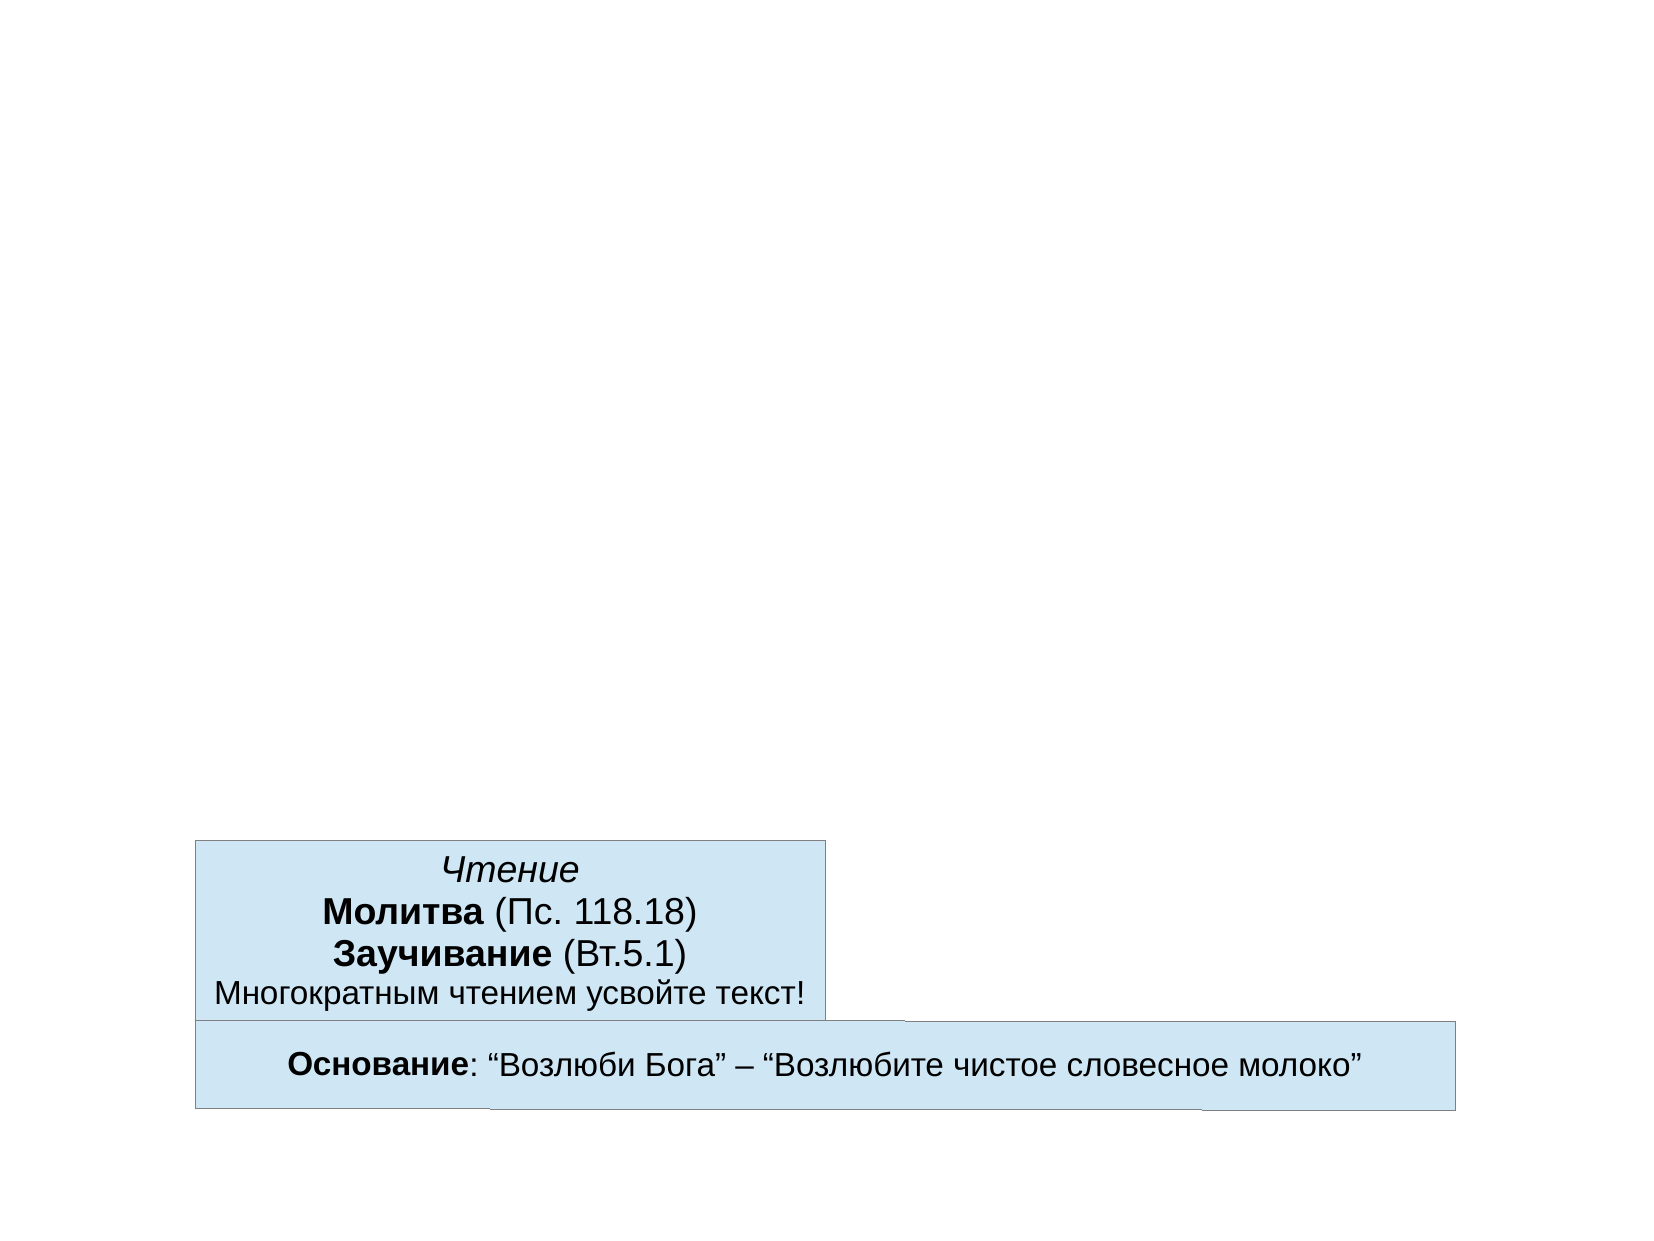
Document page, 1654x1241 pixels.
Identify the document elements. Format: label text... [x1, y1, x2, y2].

text_box Основание: “Возлюби Бога” – “Возлюбите чистое словесное молоко” [195, 1020, 1456, 1111]
text_box Чтение Молитва (Пс. 118.18) Заучивание (Вт.5.1) Многократным чтением усвойте текст! [195, 840, 826, 1021]
